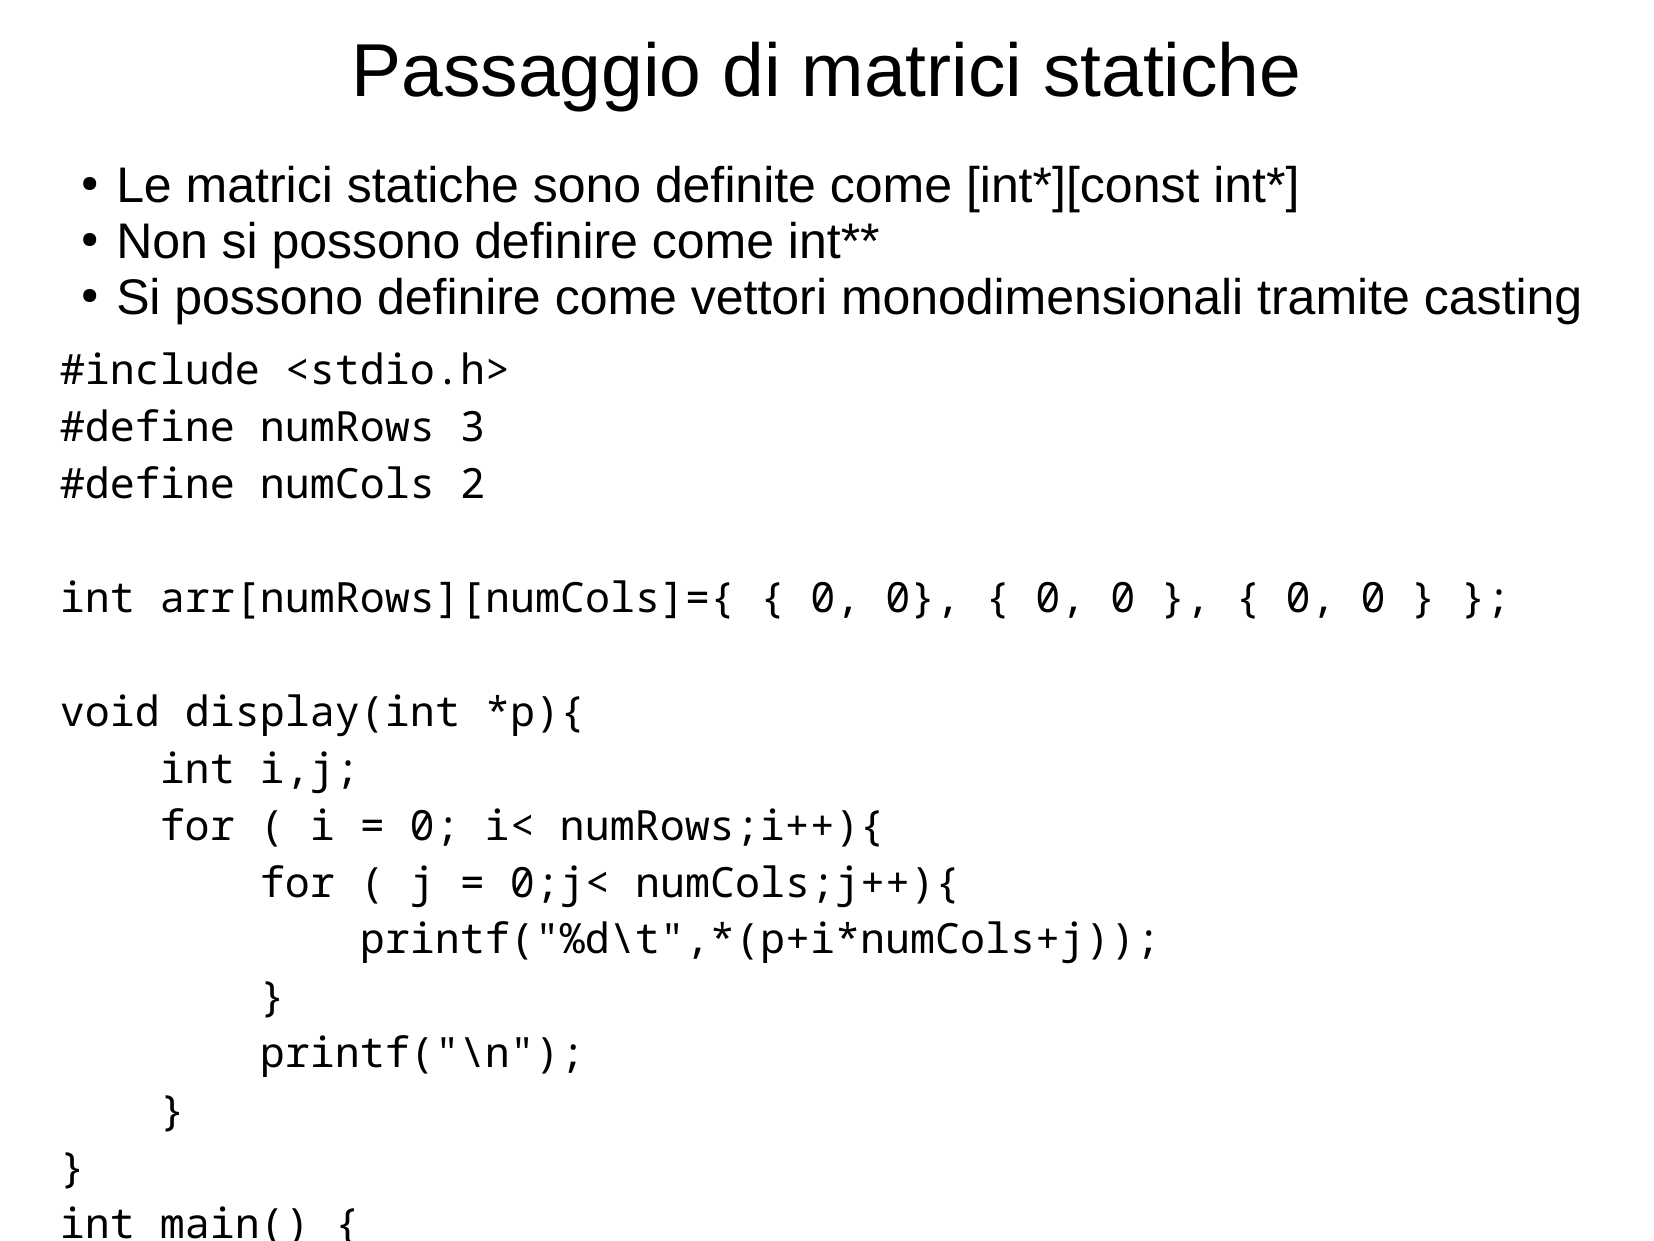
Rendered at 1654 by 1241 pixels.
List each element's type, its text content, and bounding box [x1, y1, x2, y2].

text_box Le matrici statiche sono definite come [int*][const int*] Non si possono definire come int** Si possono definire come vettori monodimensionali tramite casting [66, 150, 1598, 333]
text_box #include <stdio.h> #define numRows 3 #define numCols 2 int arr[numRows][numCols]={ { 0, 0}, { 0, 0 }, { 0, 0 } }; void display(int *p){ int i,j; for ( i = 0; i< numRows;i++){ for ( j = 0;j< numCols;j++){ printf("%d\t",*(p+i*numCols+j)); } printf("\n"); } } int main() { display((int*)&arr[0][0]); // oppure display((int*)arr) } [45, 332, 1654, 1241]
title Passaggio di matrici statiche [82, 0, 1571, 150]
